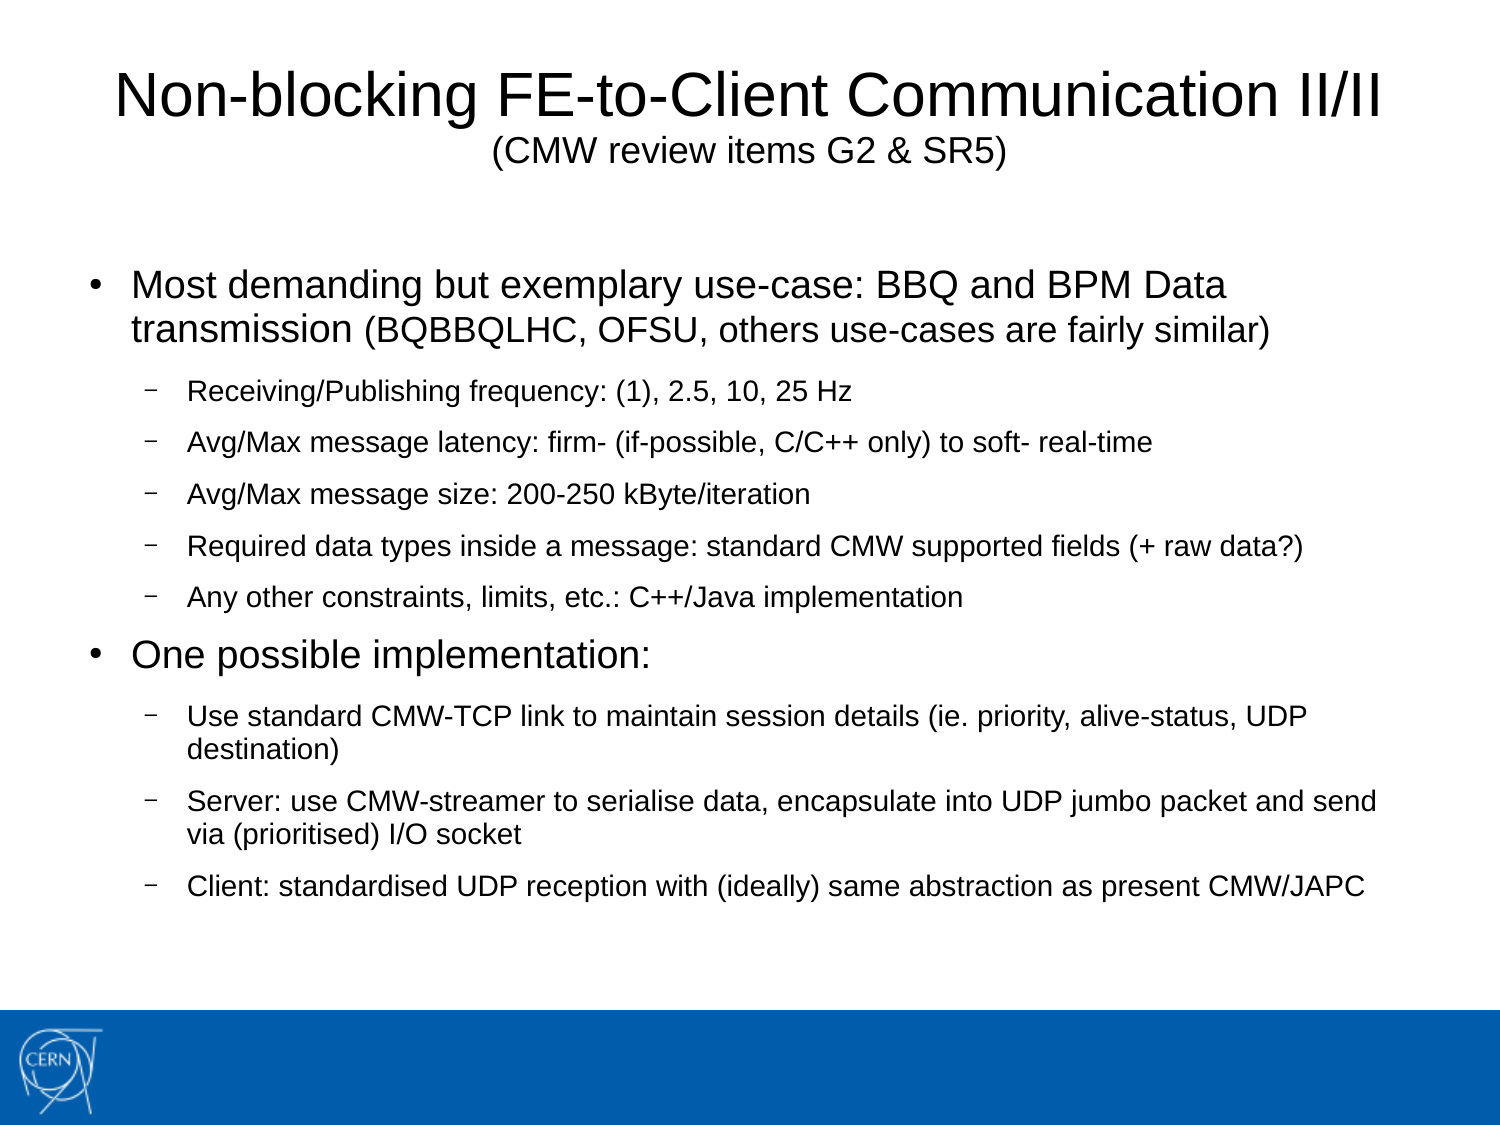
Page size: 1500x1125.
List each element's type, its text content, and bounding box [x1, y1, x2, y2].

title Non-blocking FE-to-Client Communication II/II (CMW review items G2 & SR5) [75, 38, 1425, 193]
list Most demanding but exemplary use-case: BBQ and BPM Data transmission (BQBBQLHC, OFSU, others use-cases are fairly similar) Receiving/Publishing frequency: (1), 2.5, 10, 25 Hz Avg/Max message latency: firm- (if-possible, C/C++ only) to soft- real-time Avg/Max message size: 200-250 kByte/iteration Required data types inside a message: standard CMW supported fields (+ raw data?) Any other constraints, limits, etc.: C++/Java implementation One possible implementation: Use standard CMW-TCP link to maintain session details (ie. priority, alive-status, UDP destination) Server: use CMW-streamer to serialise data, encapsulate into UDP jumbo packet and send via (prioritised) I/O socket Client: standardised UDP reception with (ideally) same abstraction as present CMW/JAPC [75, 263, 1395, 916]
